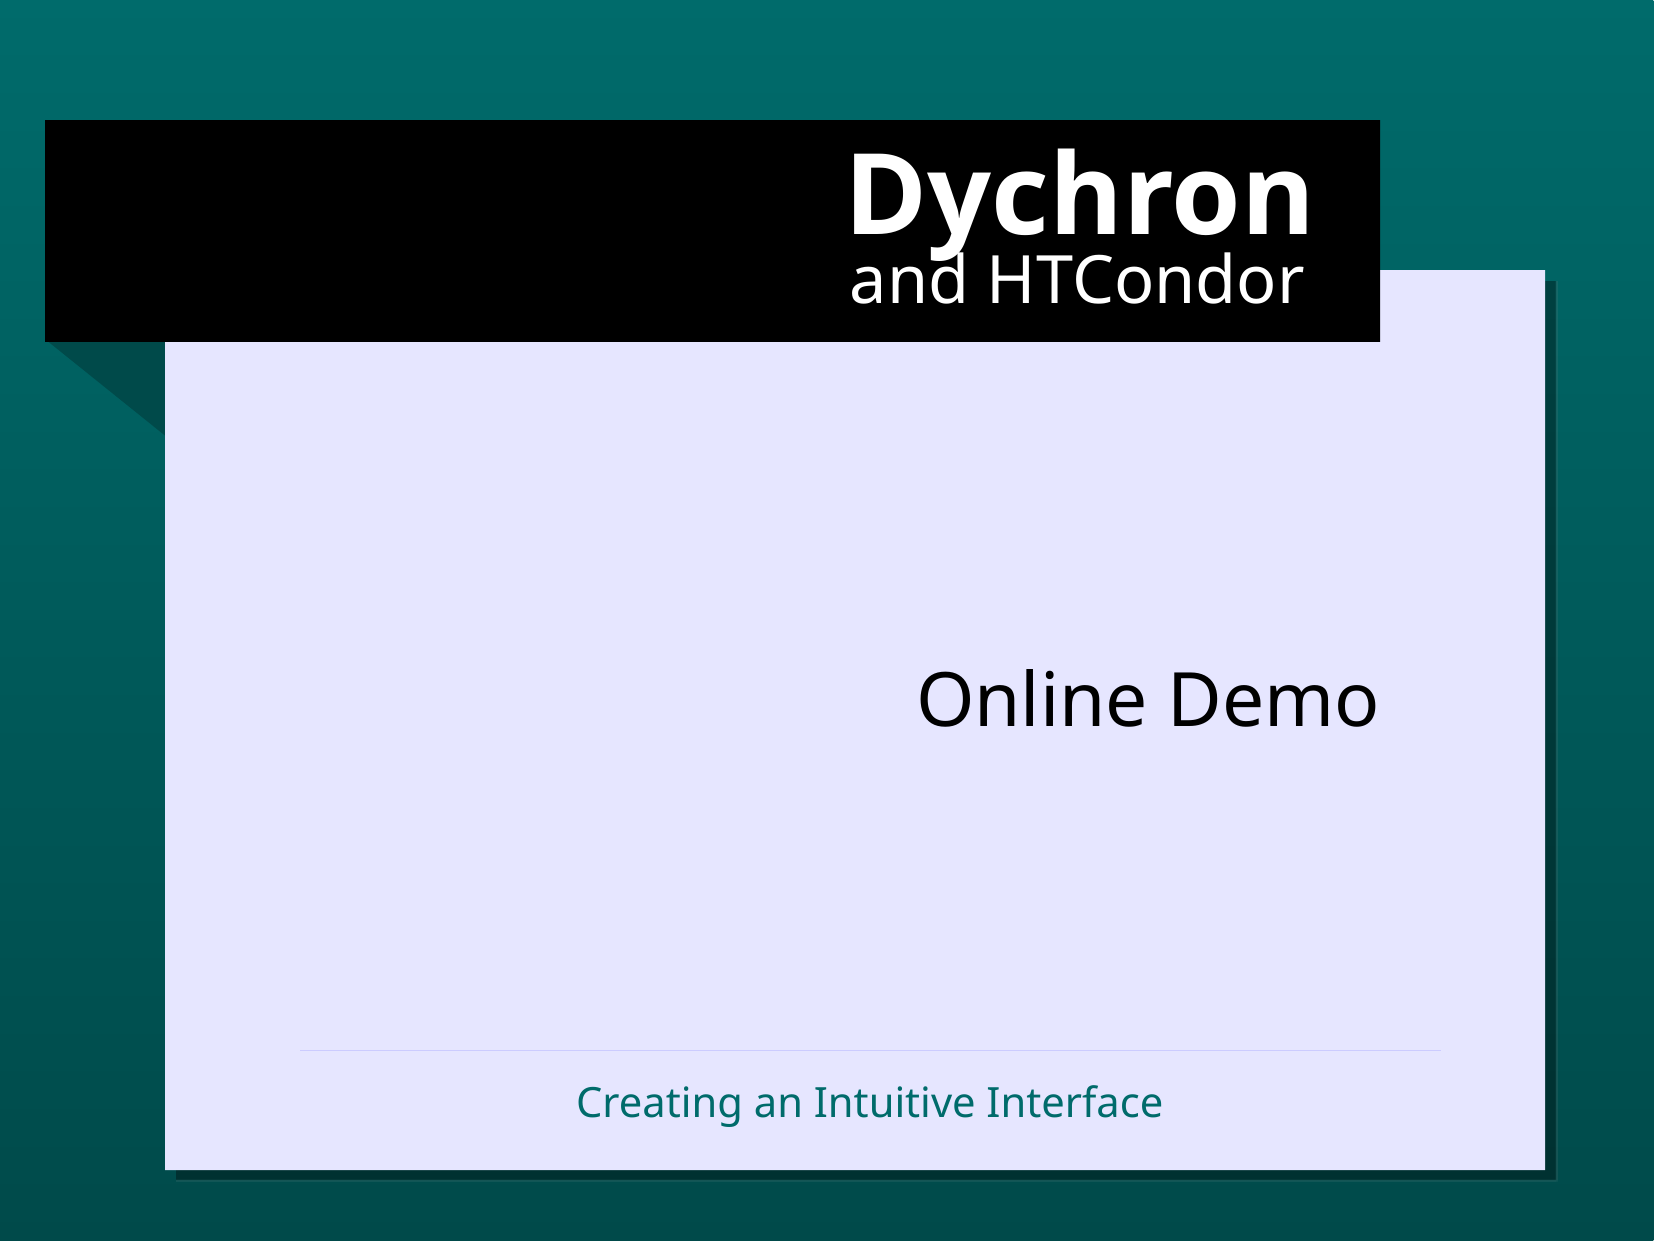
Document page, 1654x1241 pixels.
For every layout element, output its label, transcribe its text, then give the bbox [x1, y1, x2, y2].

title Dychron [345, 105, 1316, 225]
text_box Creating an Intuitive Interface [300, 1065, 1441, 1143]
subtitle Online Demo [330, 375, 1381, 1021]
text_box [44, 120, 1546, 1171]
text_box and HTCondor [285, 225, 1321, 342]
